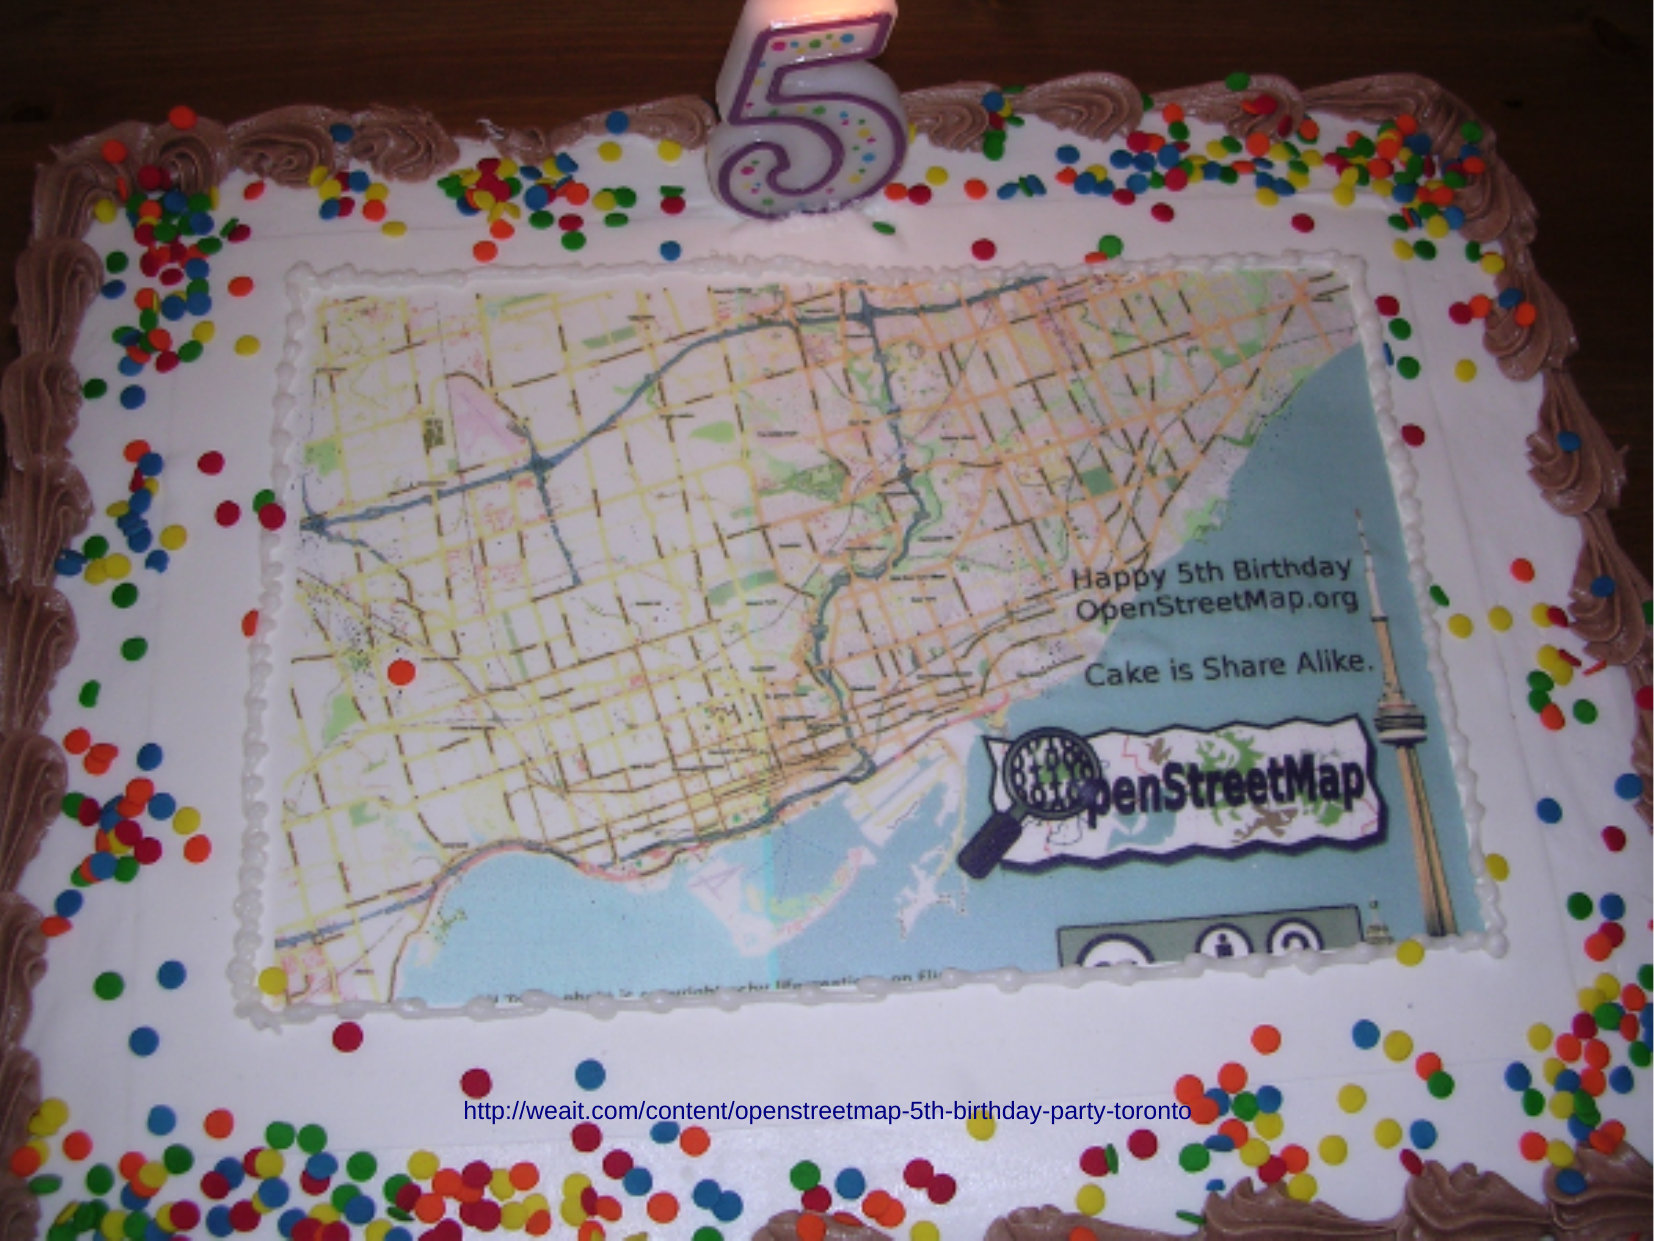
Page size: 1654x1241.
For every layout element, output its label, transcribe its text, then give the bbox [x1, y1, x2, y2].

picture [0, 0, 1654, 1241]
text_box http://weait.com/content/openstreetmap-5th-birthday-party-toronto [420, 1050, 1238, 1173]
